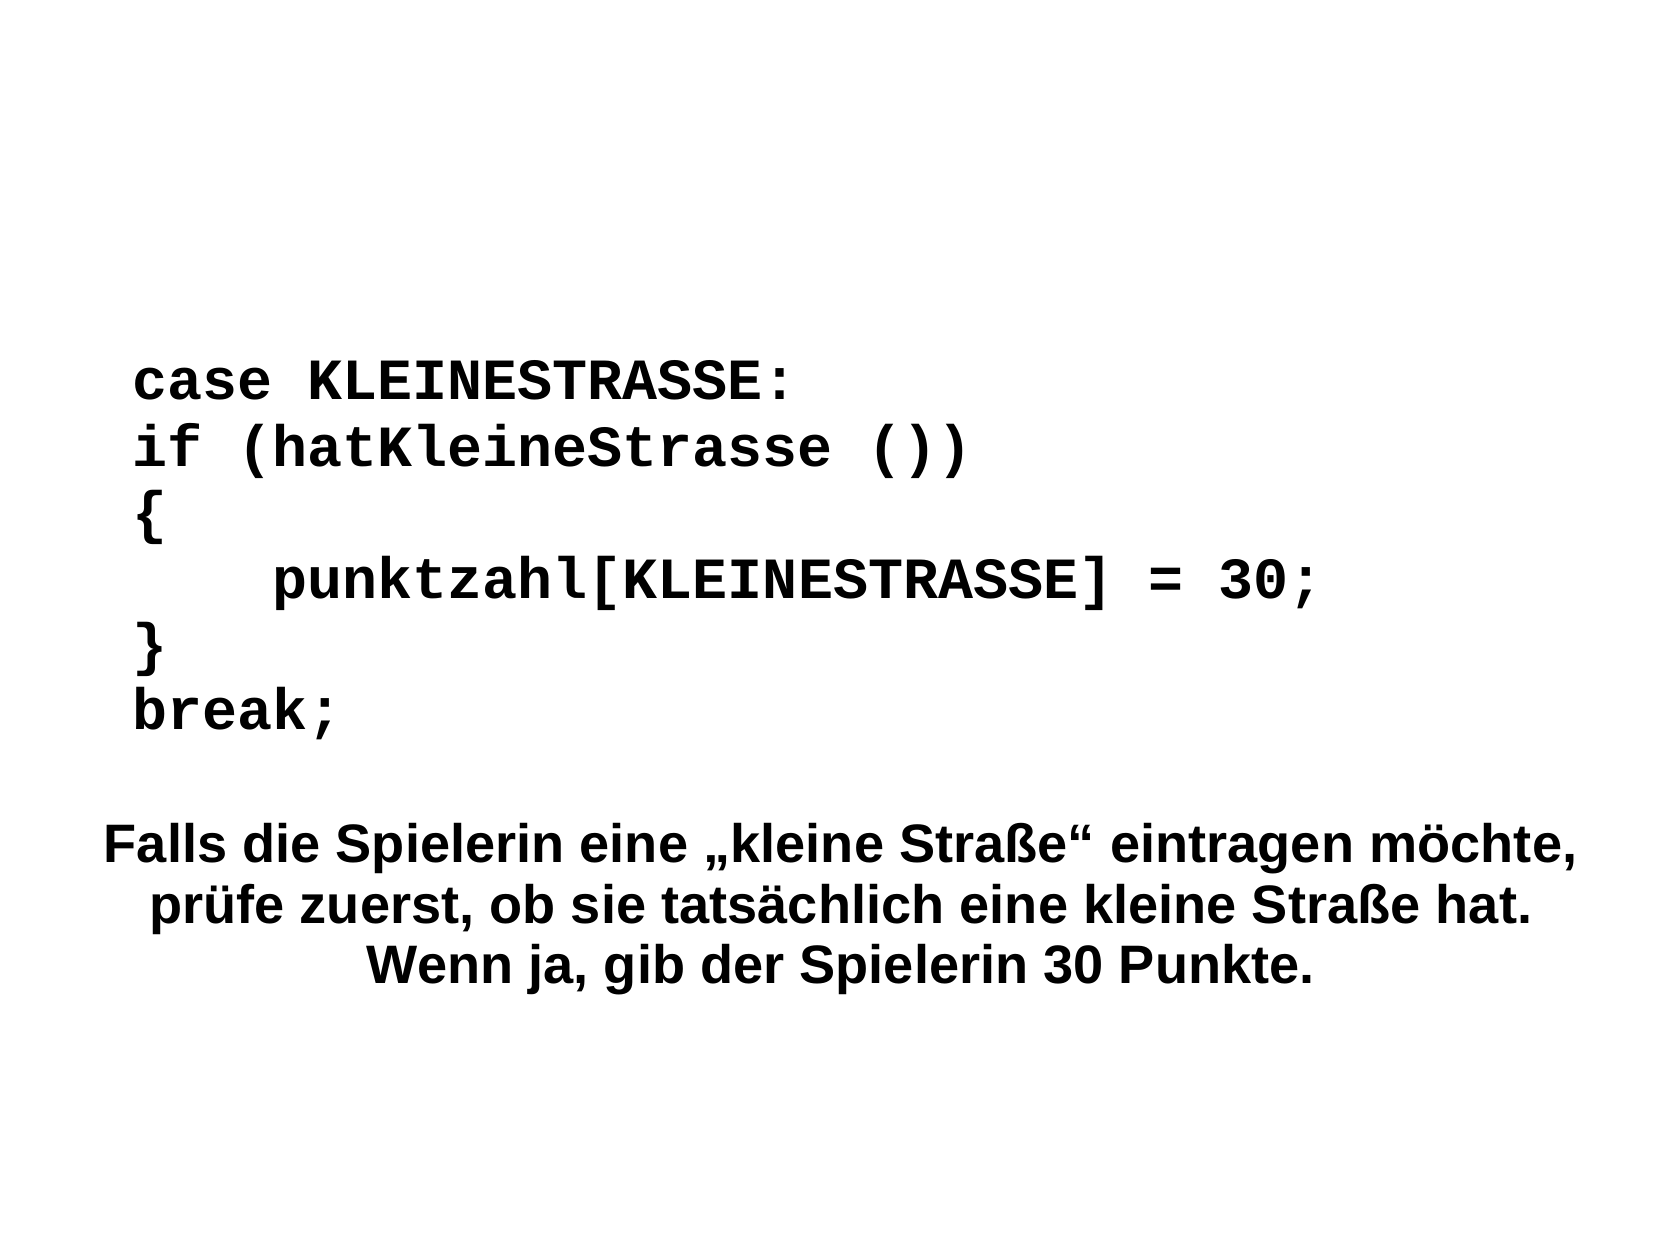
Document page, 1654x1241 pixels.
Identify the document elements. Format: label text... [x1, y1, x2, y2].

text_box case KLEINESTRASSE: if (hatKleineStrasse ()) { punktzahl[KLEINESTRASSE] = 30; } break; [118, 344, 1595, 758]
text_box Falls die Spielerin eine „kleine Straße“ eintragen möchte, prüfe zuerst, ob sie tatsächlich eine kleine Straße hat. Wenn ja, gib der Spielerin 30 Punkte. [59, 806, 1625, 1007]
